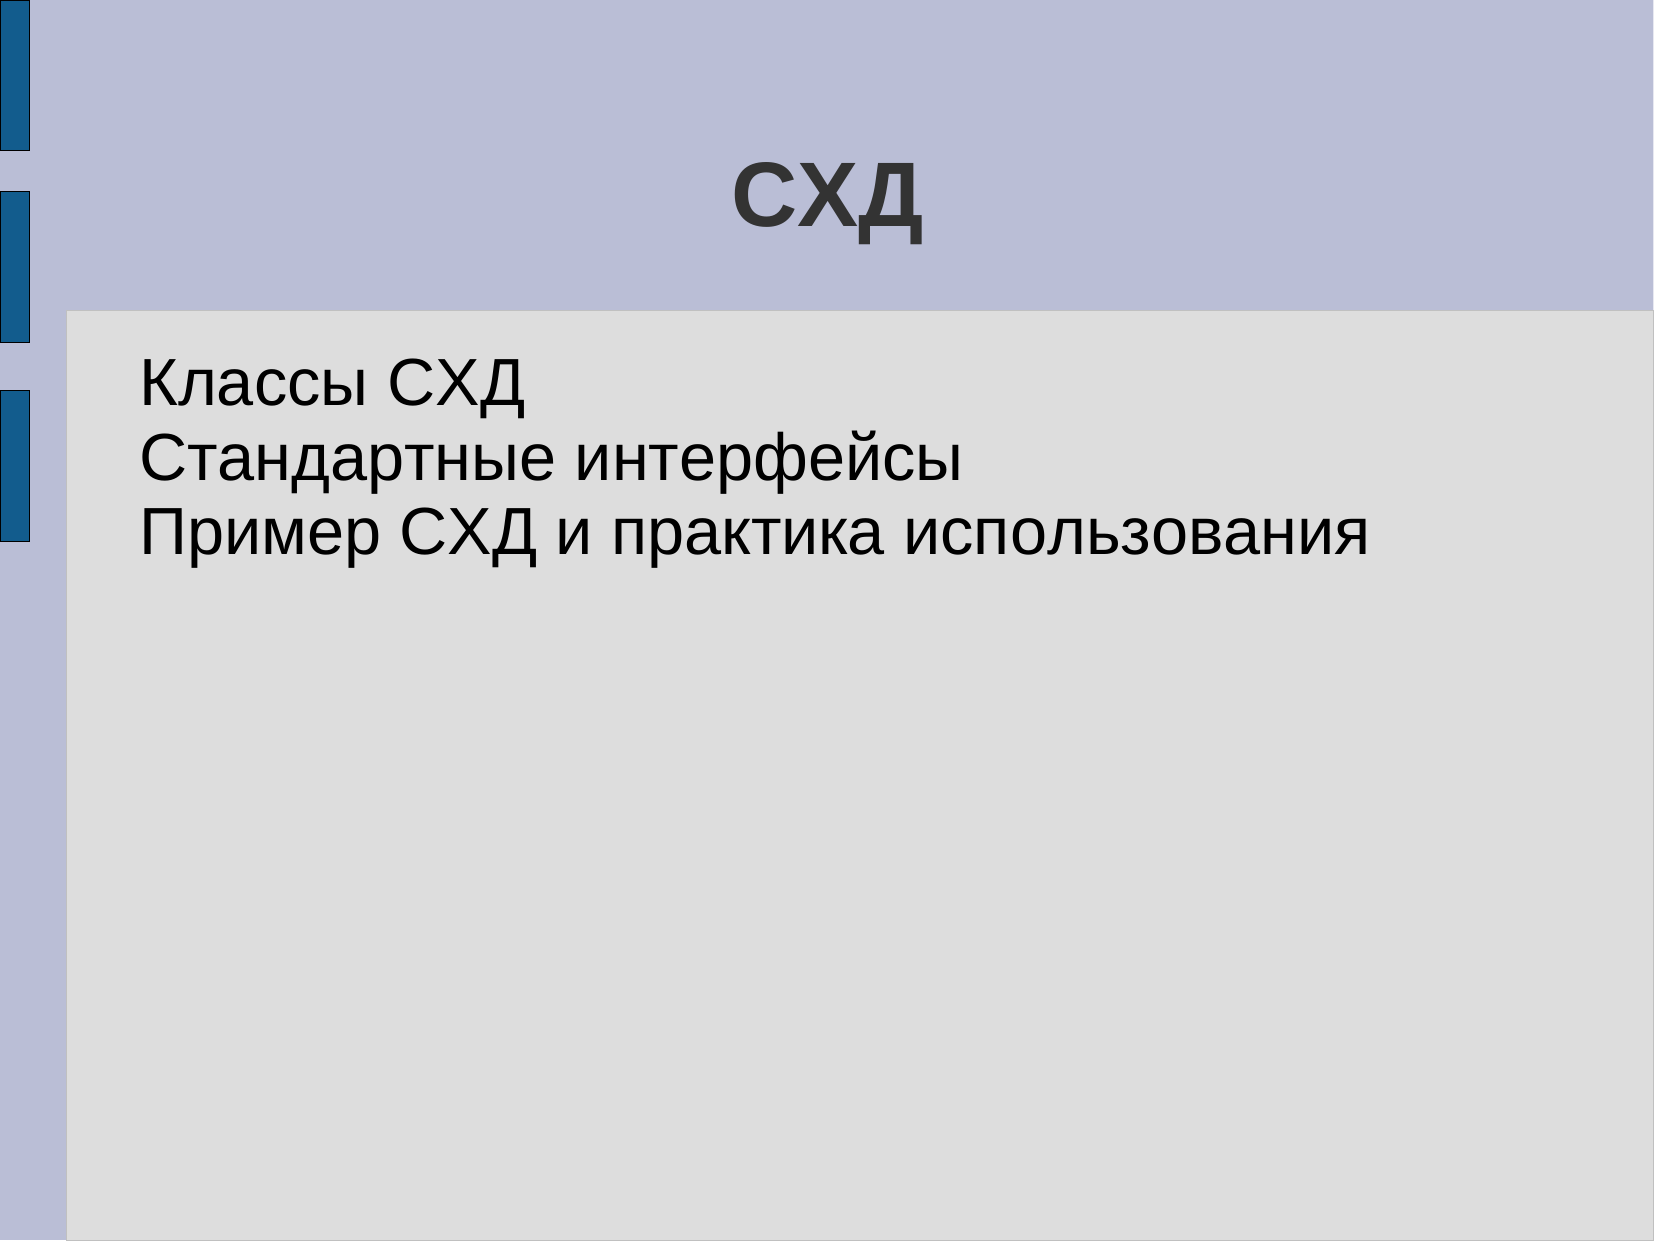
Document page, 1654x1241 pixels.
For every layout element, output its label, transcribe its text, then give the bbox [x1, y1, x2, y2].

title СХД [121, 98, 1534, 291]
list Классы СХД Стандартные интерфейсы Пример СХД и практика использования [121, 344, 1534, 1112]
